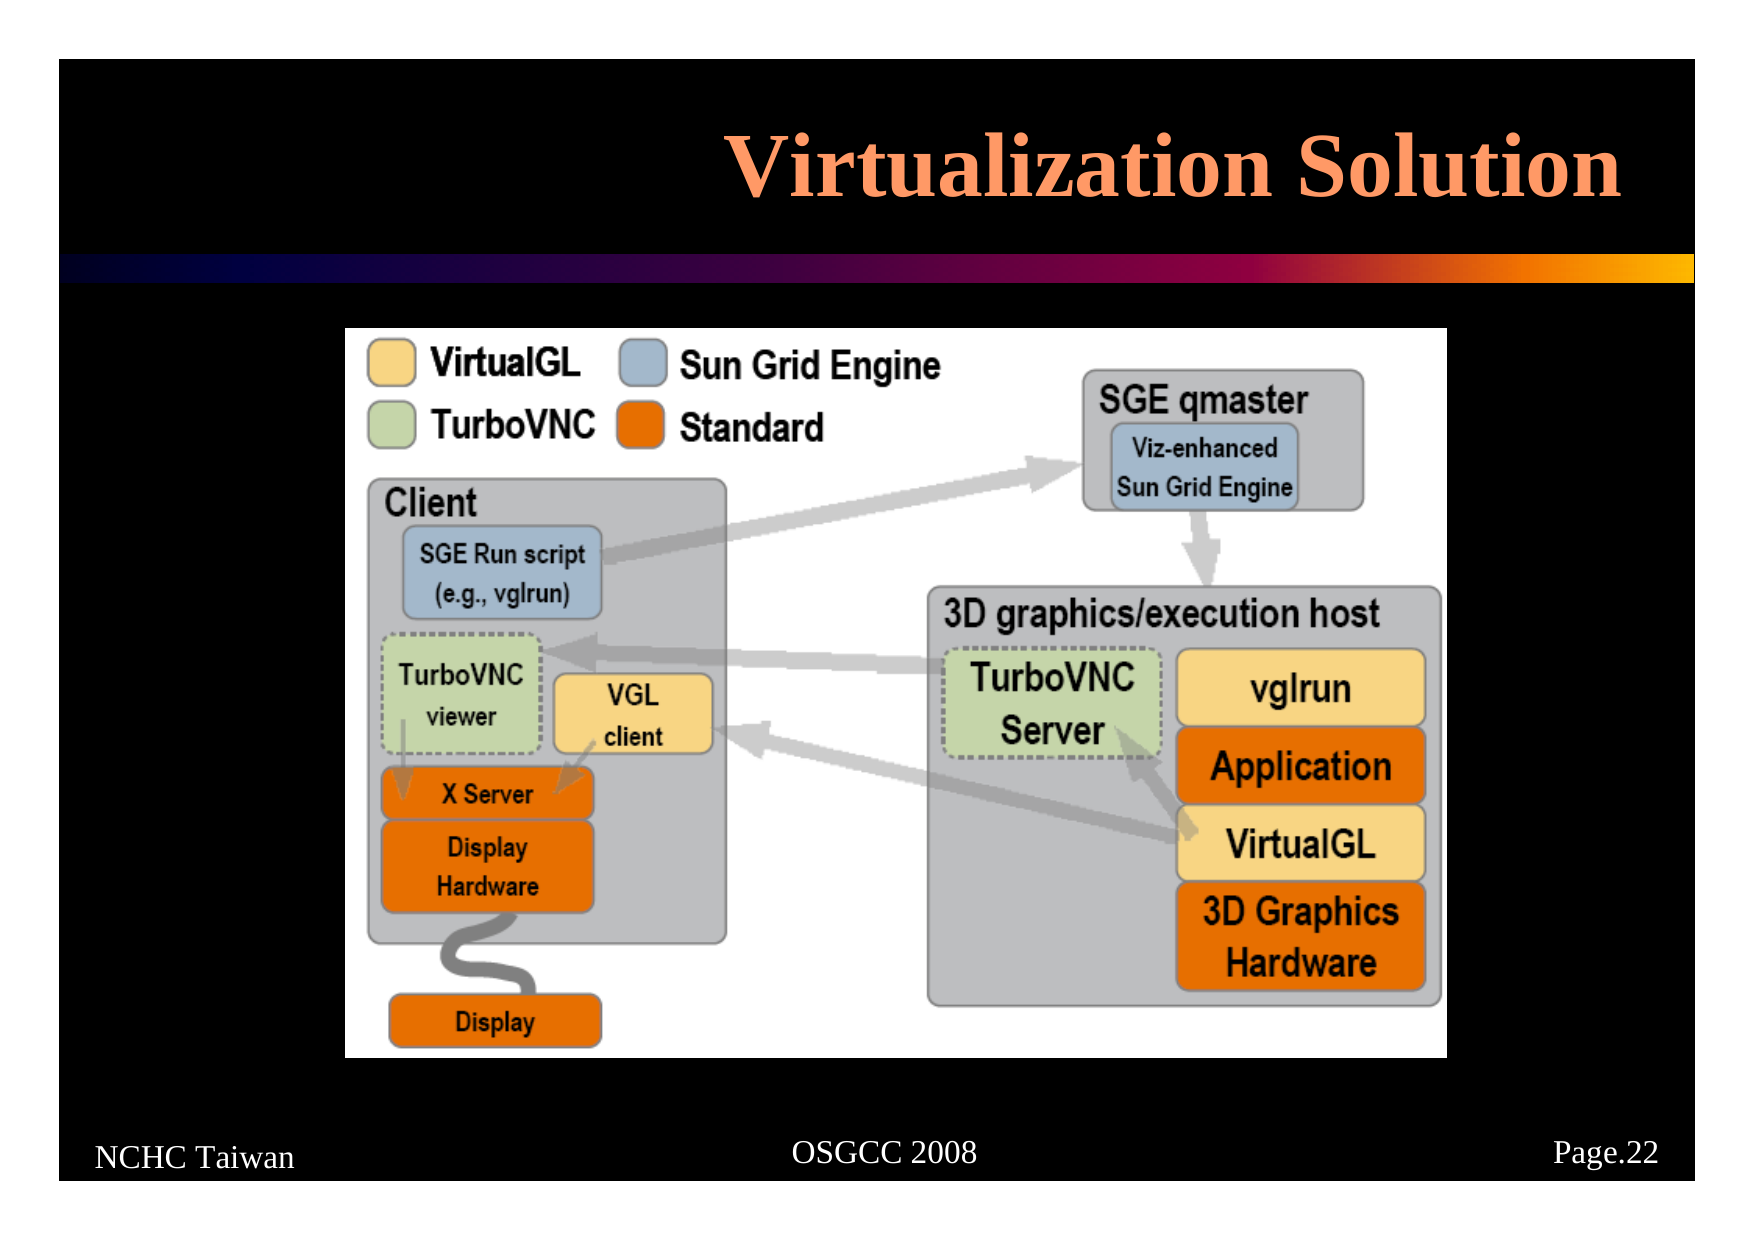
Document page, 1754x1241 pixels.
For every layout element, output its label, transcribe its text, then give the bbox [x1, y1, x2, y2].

picture [60, 254, 1694, 283]
title Virtualization Solution [118, 93, 1625, 238]
picture [345, 328, 1447, 1058]
